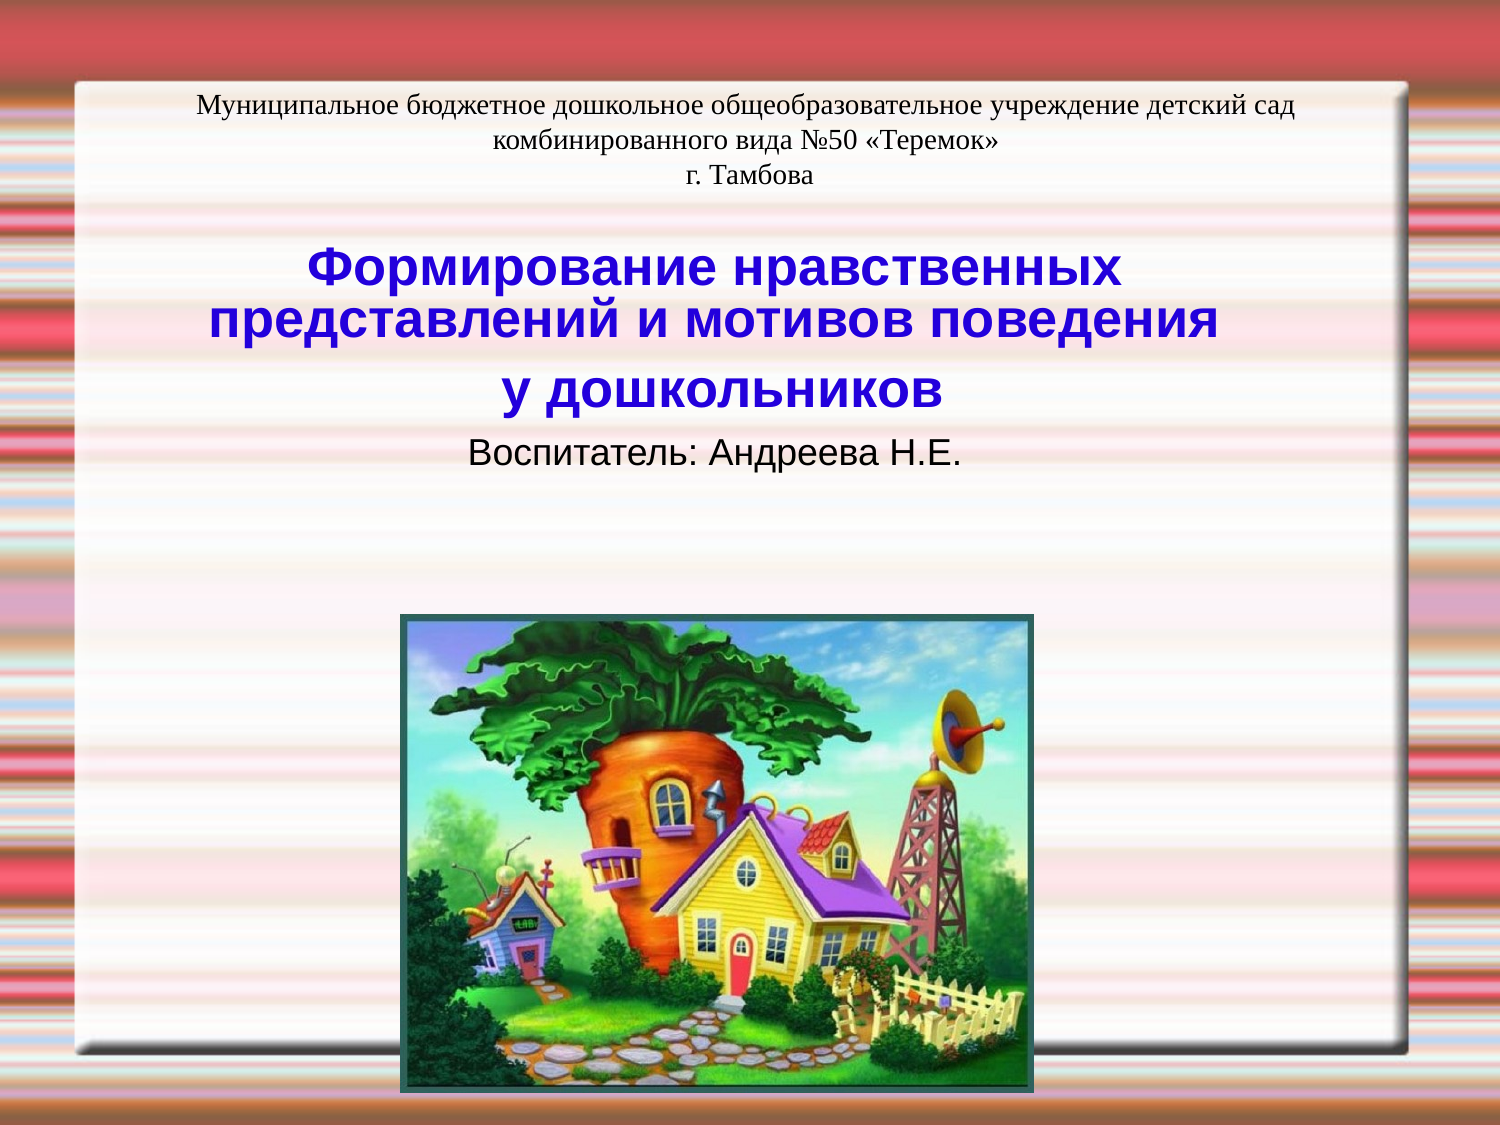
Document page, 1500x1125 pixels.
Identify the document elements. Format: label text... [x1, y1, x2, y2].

text_box Муниципальное бюджетное дошкольное общеобразовательное учреждение детский сад комбинированного вида №50 «Теремок» г. Тамбова [112, 78, 1388, 199]
text_box Формирование нравственных представлений и мотивов поведения у дошкольников Воспитатель: Андреева Н.Е. [190, 236, 1241, 662]
picture [400, 614, 1034, 1093]
